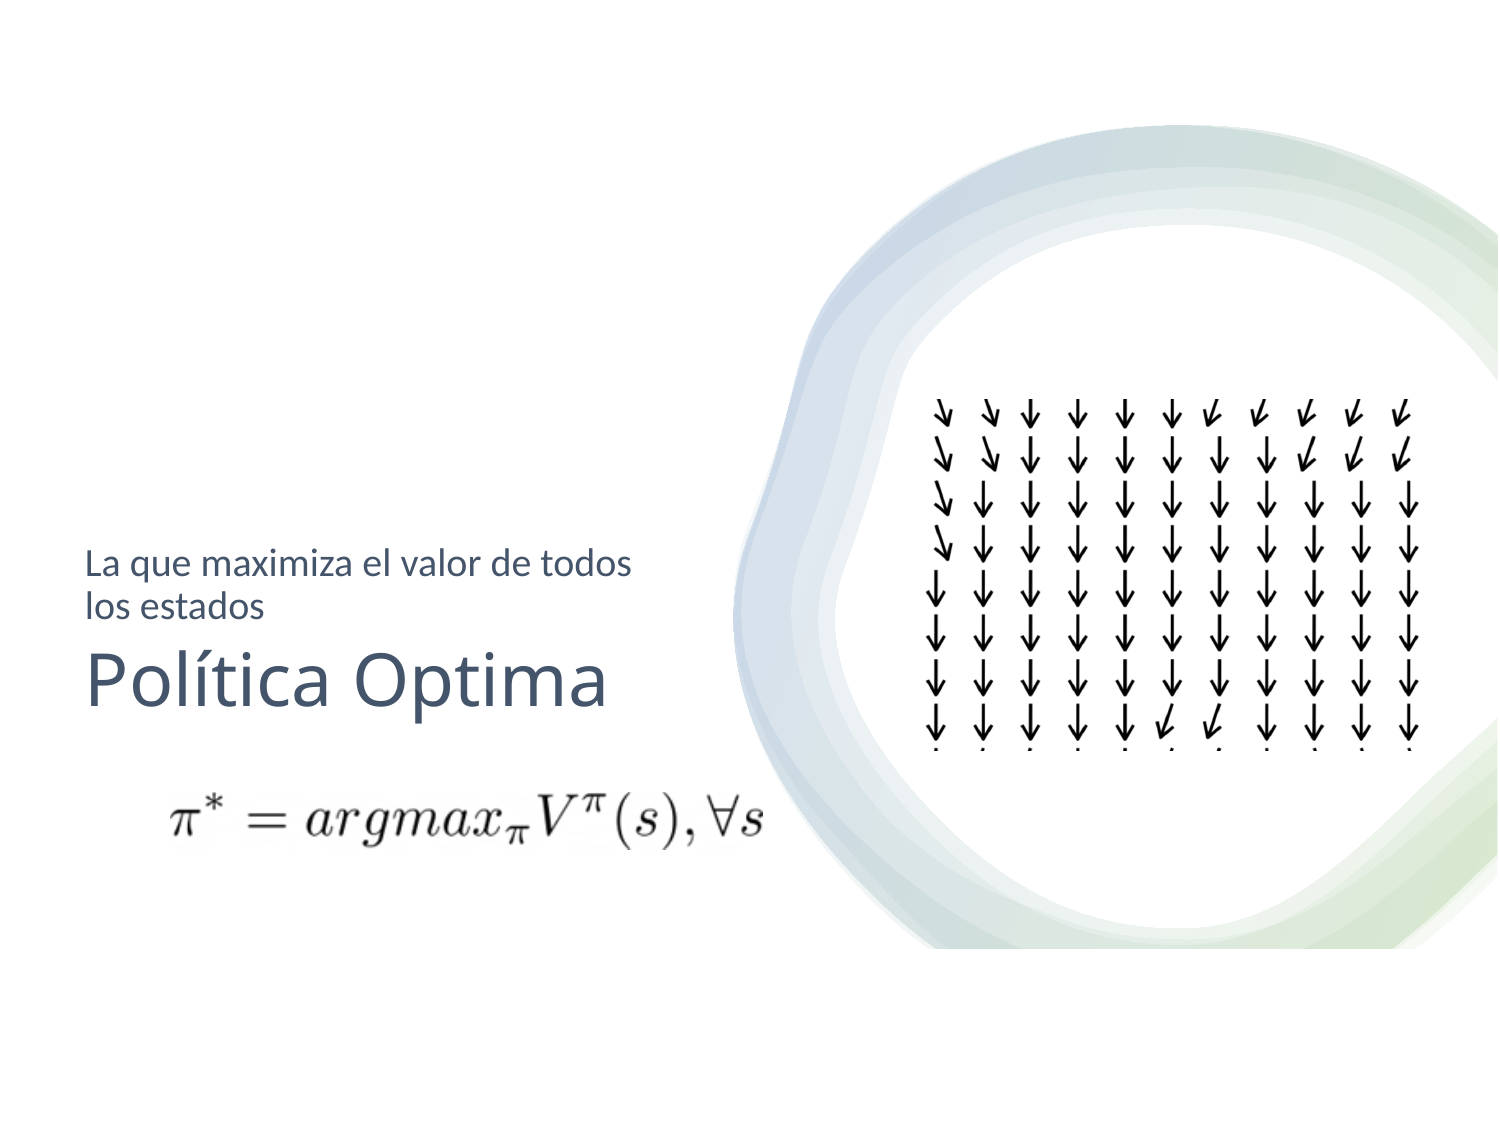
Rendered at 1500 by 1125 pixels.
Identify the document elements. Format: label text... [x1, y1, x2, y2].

title Política Optima [70, 636, 673, 793]
picture [917, 399, 1437, 751]
picture [170, 792, 763, 850]
text_box [0, 119, 1498, 949]
list La que maximiza el valor de todos los estados [70, 534, 673, 636]
